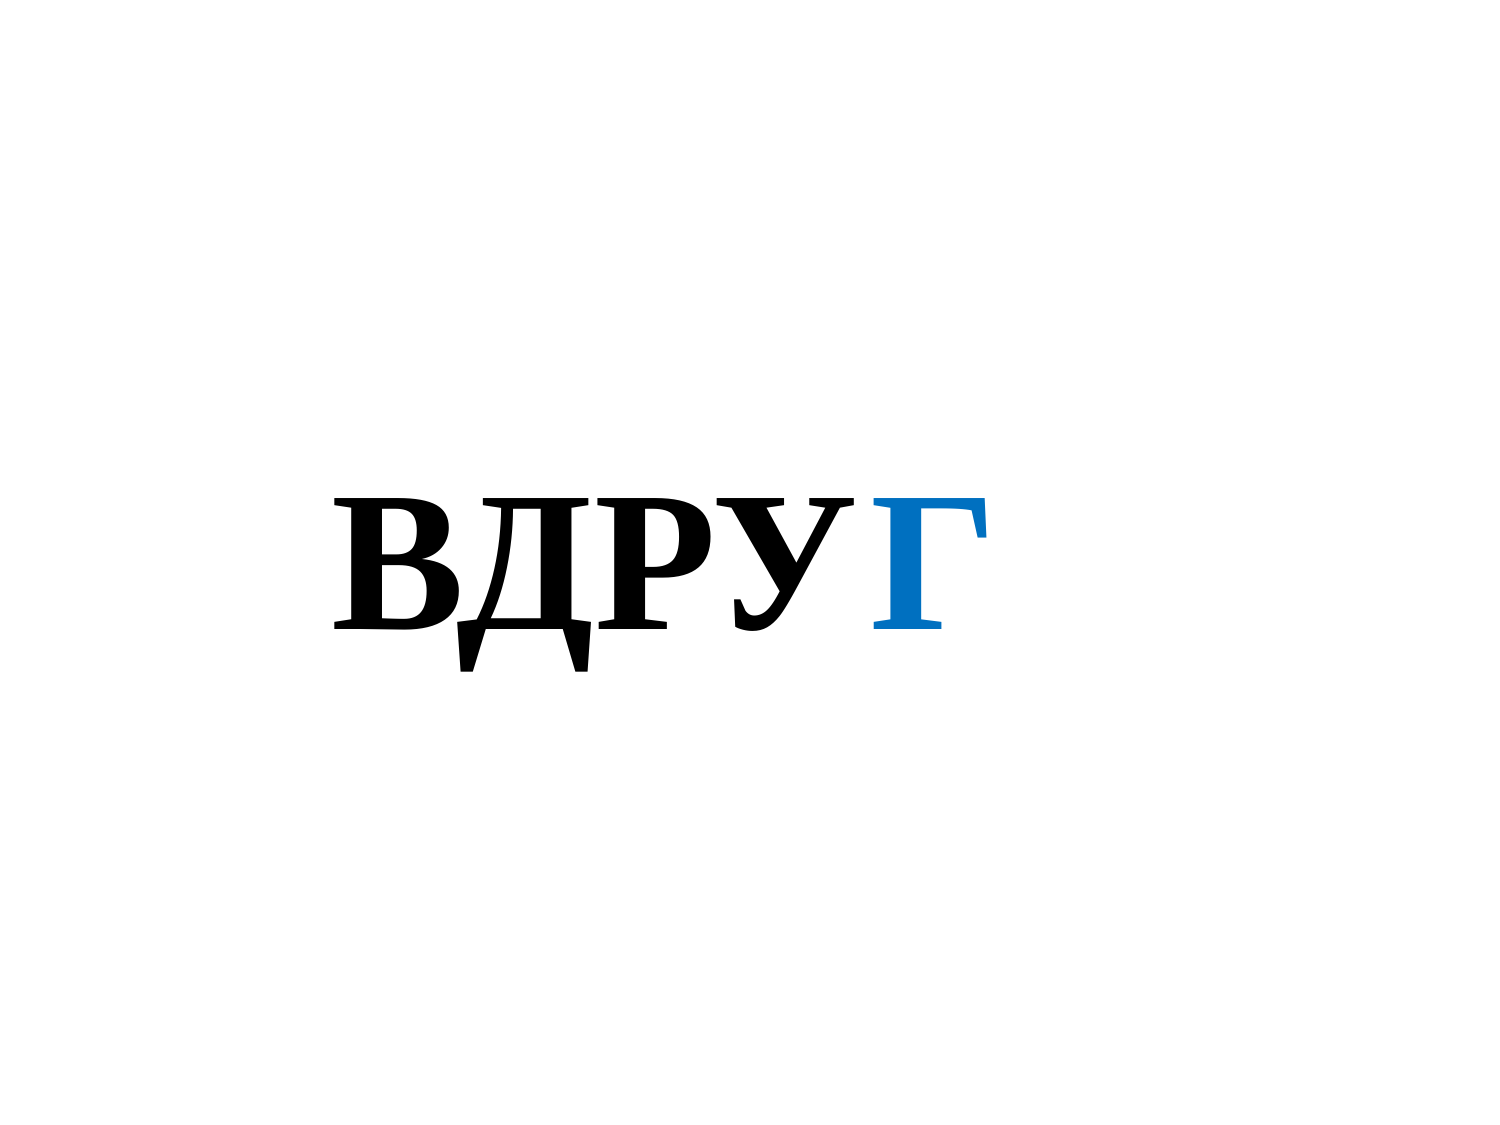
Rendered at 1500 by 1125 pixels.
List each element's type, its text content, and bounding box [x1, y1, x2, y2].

text_box Г [855, 421, 1149, 677]
text_box ВДРУ [316, 421, 855, 677]
